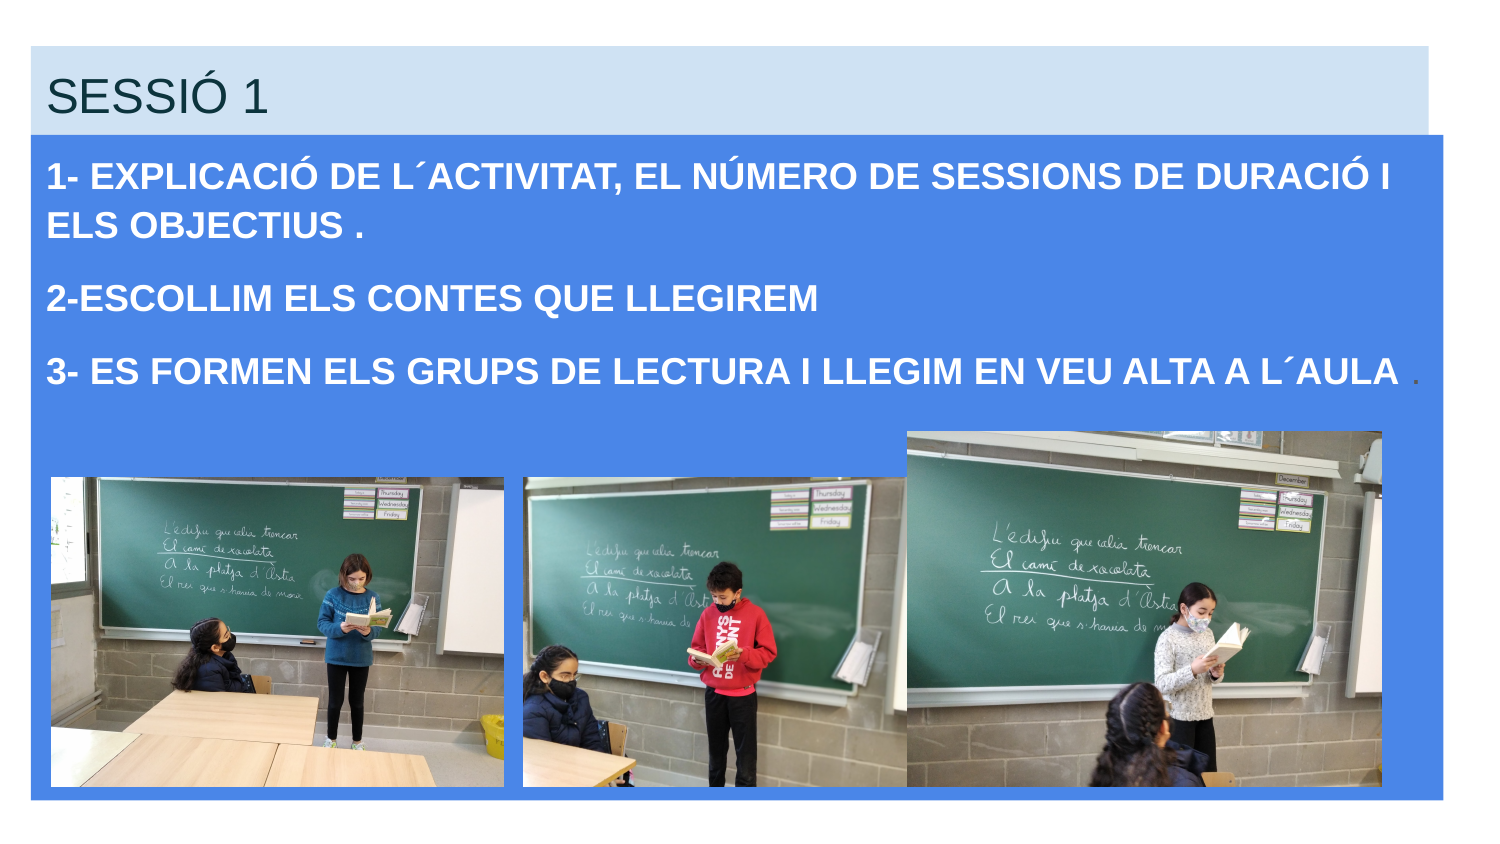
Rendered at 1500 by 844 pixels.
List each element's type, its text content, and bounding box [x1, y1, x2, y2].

list 1- EXPLICACIÓ DE L´ACTIVITAT, EL NÚMERO DE SESSIONS DE DURACIÓ I ELS OBJECTIUS . 2-ESCOLLIM ELS CONTES QUE LLEGIREM 3- ES FORMEN ELS GRUPS DE LECTURA I LLEGIM EN VEU ALTA A L´AULA . [30, 134, 1444, 801]
picture [51, 477, 504, 787]
picture [523, 401, 1382, 787]
title SESSIÓ 1 [30, 46, 1429, 134]
